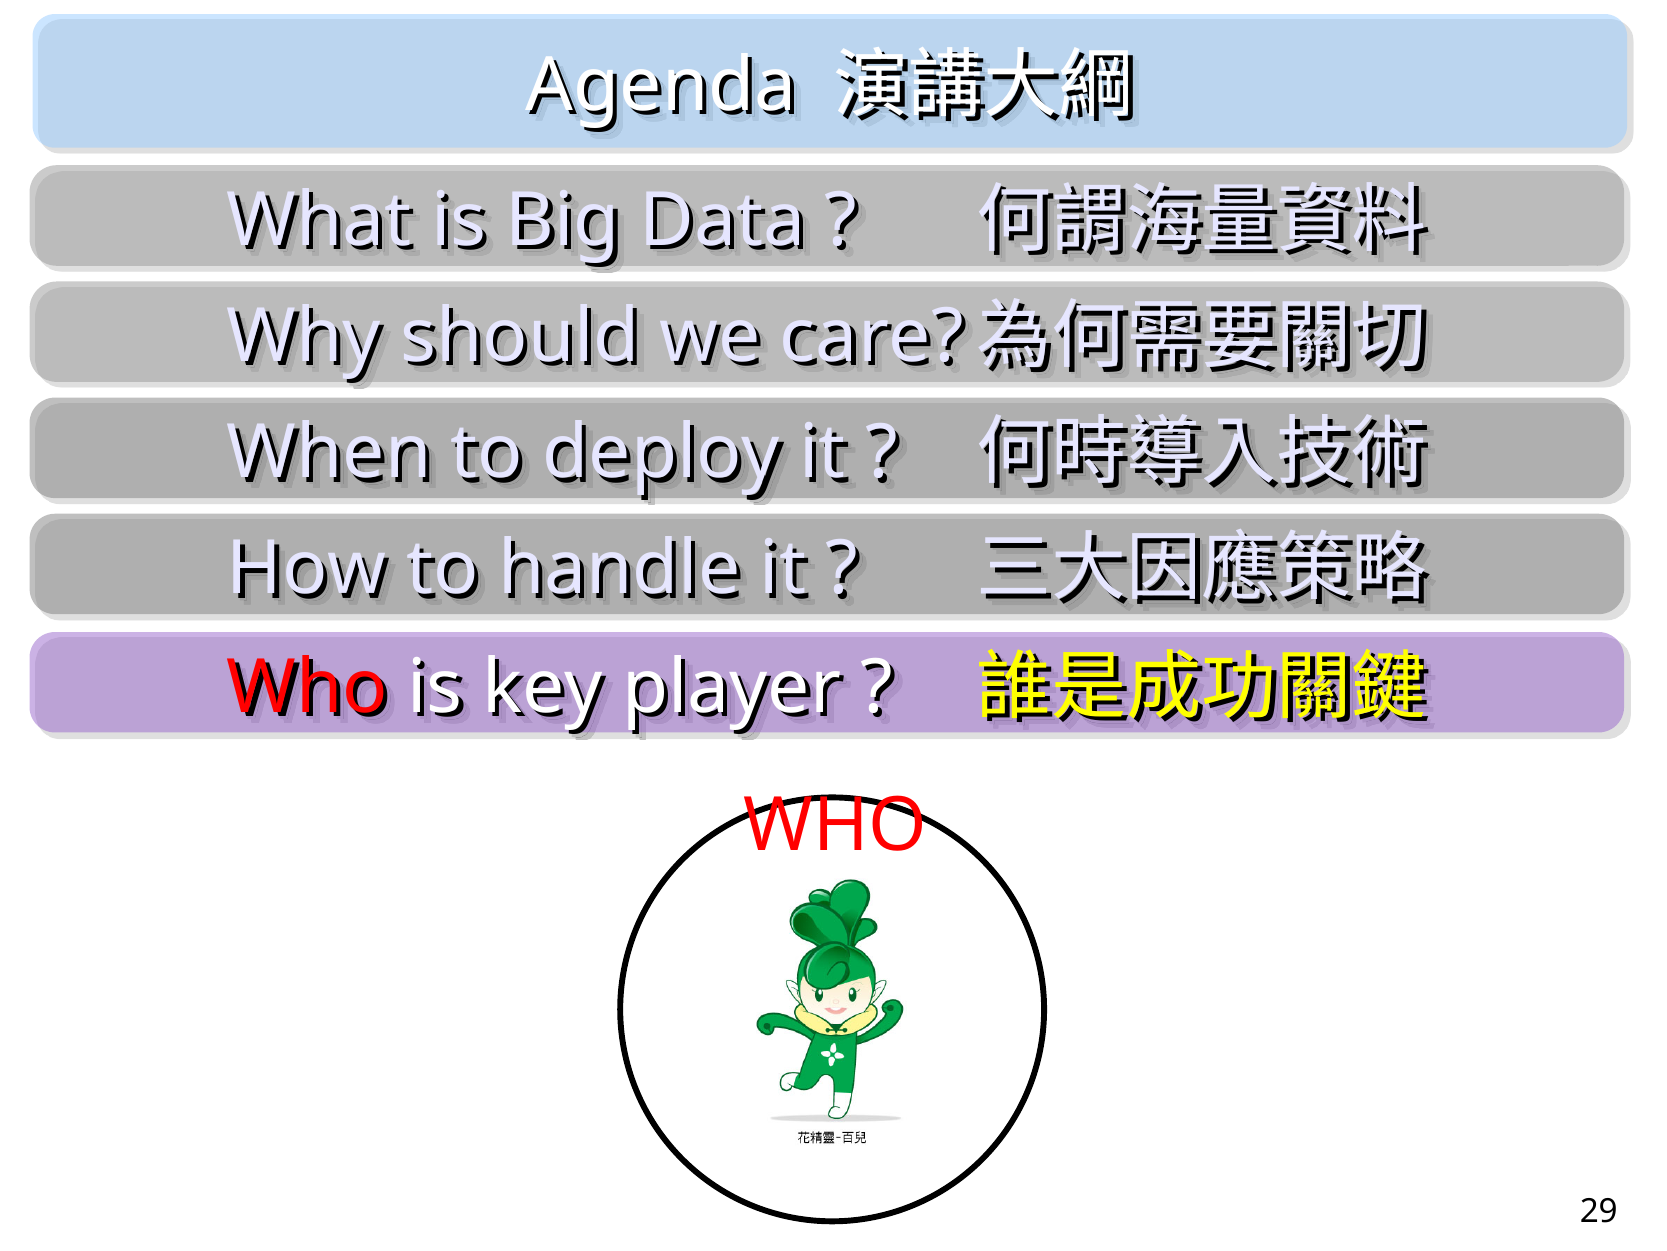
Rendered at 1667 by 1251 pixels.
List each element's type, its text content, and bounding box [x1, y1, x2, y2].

text_box How to handle it ? 三大因應策略 [29, 513, 1625, 615]
text_box [620, 873, 1045, 1222]
text_box What is Big Data ? 何謂海量資料 [29, 165, 1625, 266]
text_box Agenda 演講大綱 [32, 14, 1628, 148]
picture [733, 873, 931, 1158]
text_box Why should we care? 為何需要關切 [29, 281, 1625, 382]
text_box Who is key player ? 誰是成功關鍵 [29, 632, 1625, 733]
text_box WHO [614, 767, 1058, 873]
text_box When to deploy it ? 何時導入技術 [29, 397, 1625, 499]
